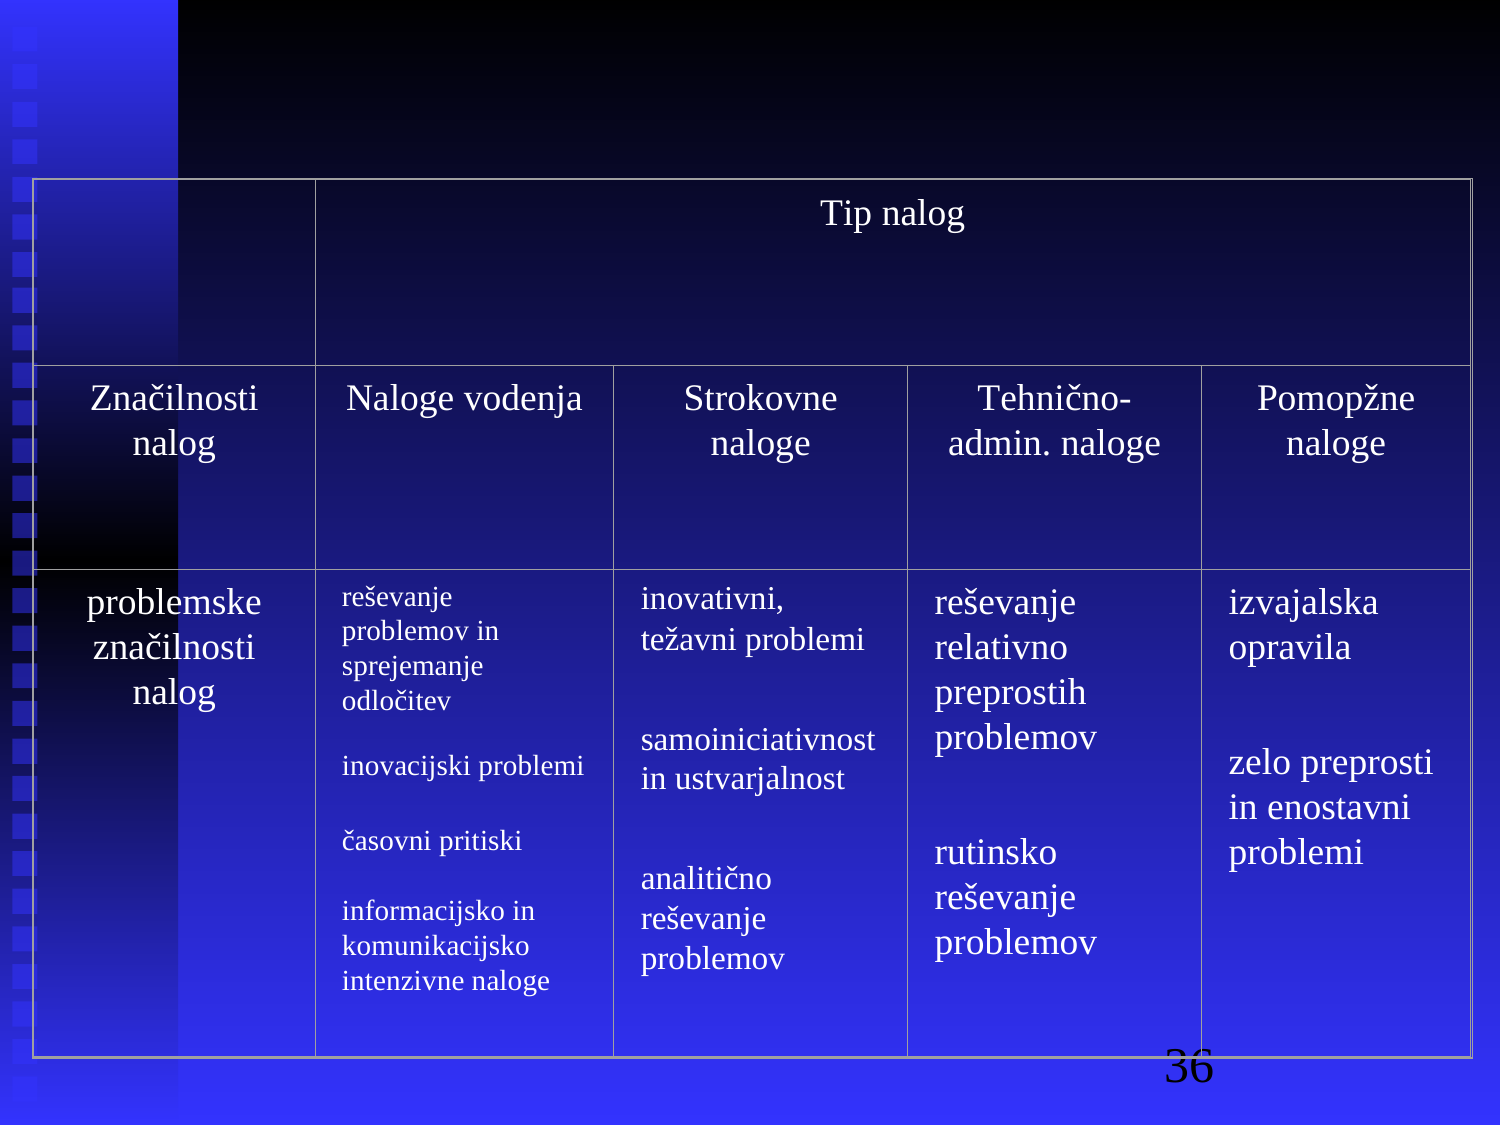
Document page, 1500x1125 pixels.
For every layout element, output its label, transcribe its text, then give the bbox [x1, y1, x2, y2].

text_box izvajalska opravila zelo preprosti in enostavni problemi [1213, 570, 1459, 1056]
text_box Pomopžne naloge [1213, 366, 1459, 569]
text_box reševanje problemov in sprejemanje odločitev inovacijski problemi časovni pritiski informacijsko in komunikacijsko intenzivne naloge [327, 570, 602, 1056]
text_box inovativni, težavni problemi samoiniciativnost in ustvarjalnost analitično reševanje problemov [626, 570, 896, 1056]
text_box problemske značilnosti nalog [45, 570, 303, 1056]
text_box Tehnično-admin. naloge [919, 366, 1190, 569]
text_box Značilnosti nalog [45, 366, 303, 569]
text_box Naloge vodenja [327, 366, 602, 569]
text_box Strokovne naloge [626, 366, 896, 569]
text_box Tip nalog [327, 180, 1459, 365]
text_box reševanje relativno preprostih problemov rutinsko reševanje problemov [919, 570, 1190, 1056]
